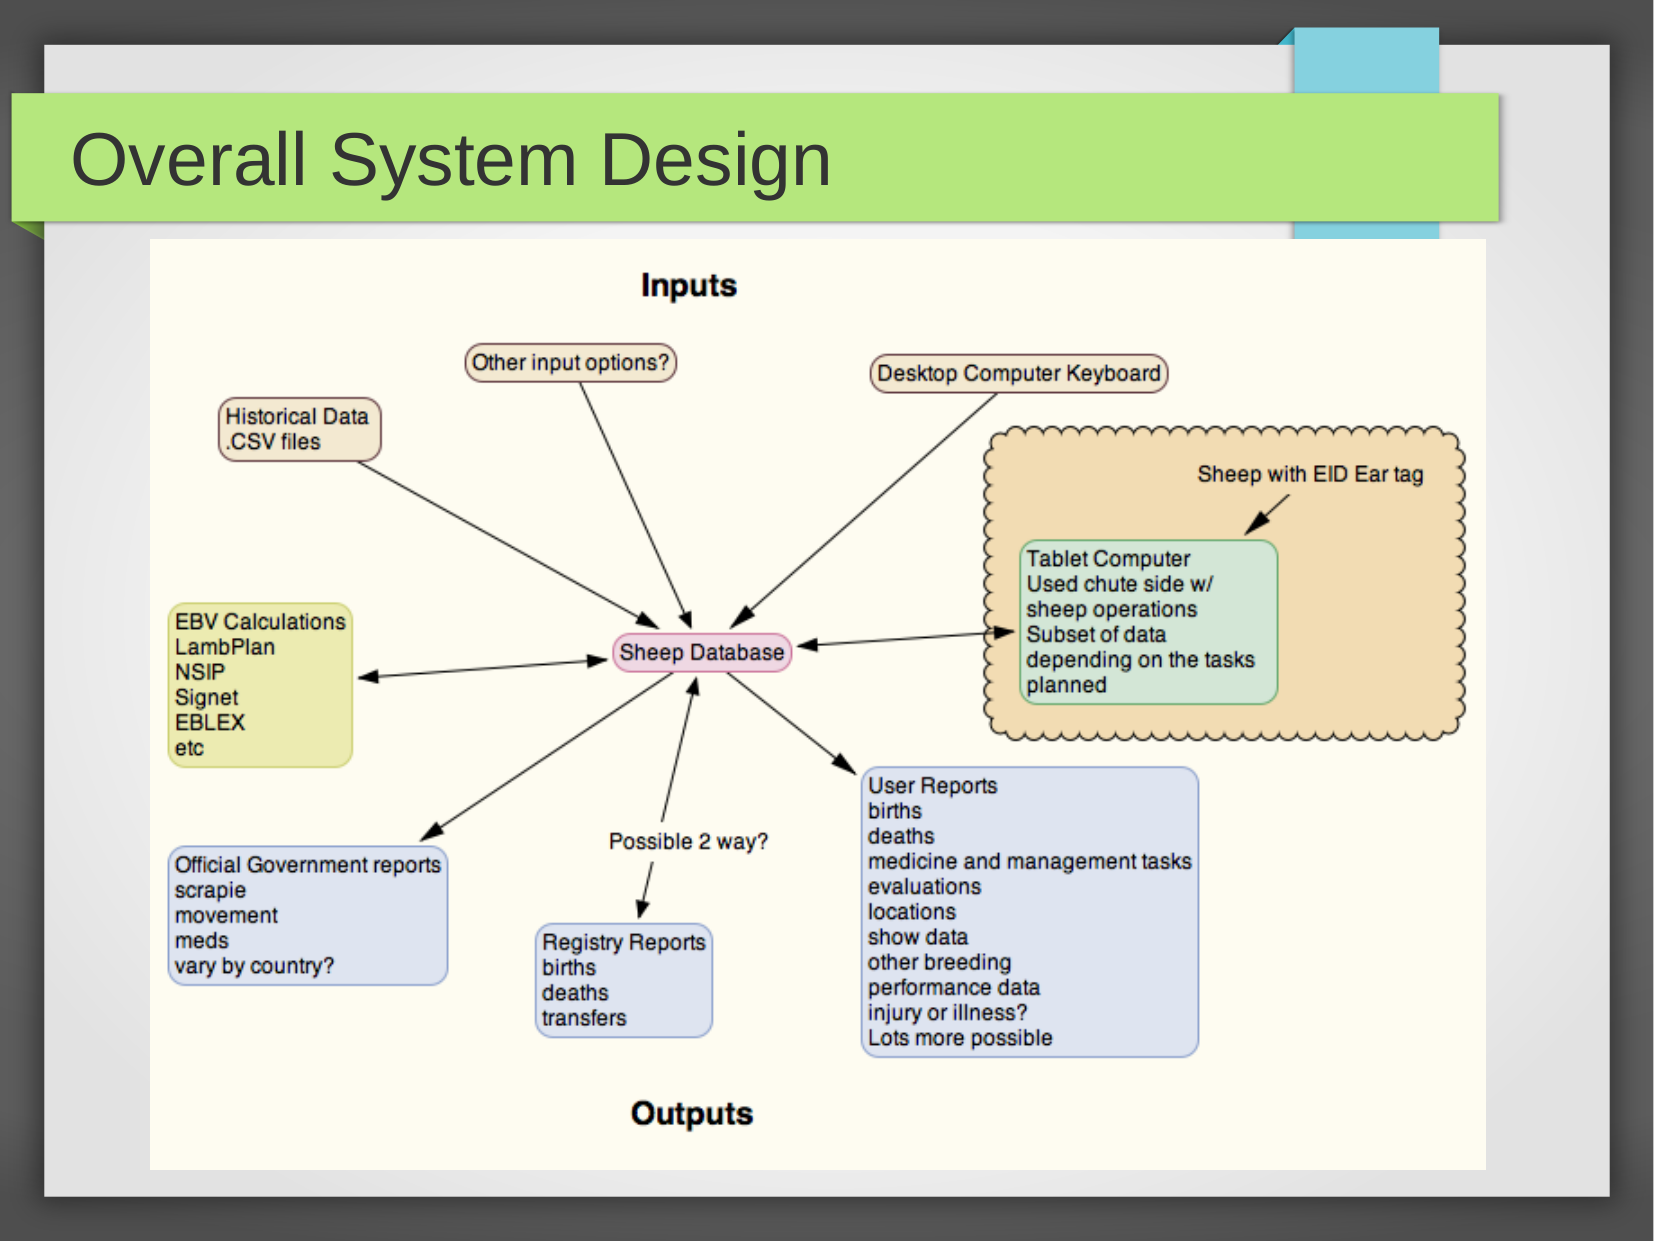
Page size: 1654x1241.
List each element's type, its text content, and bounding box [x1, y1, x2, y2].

title Overall System Design [70, 106, 1229, 213]
picture [0, 0, 1654, 1241]
